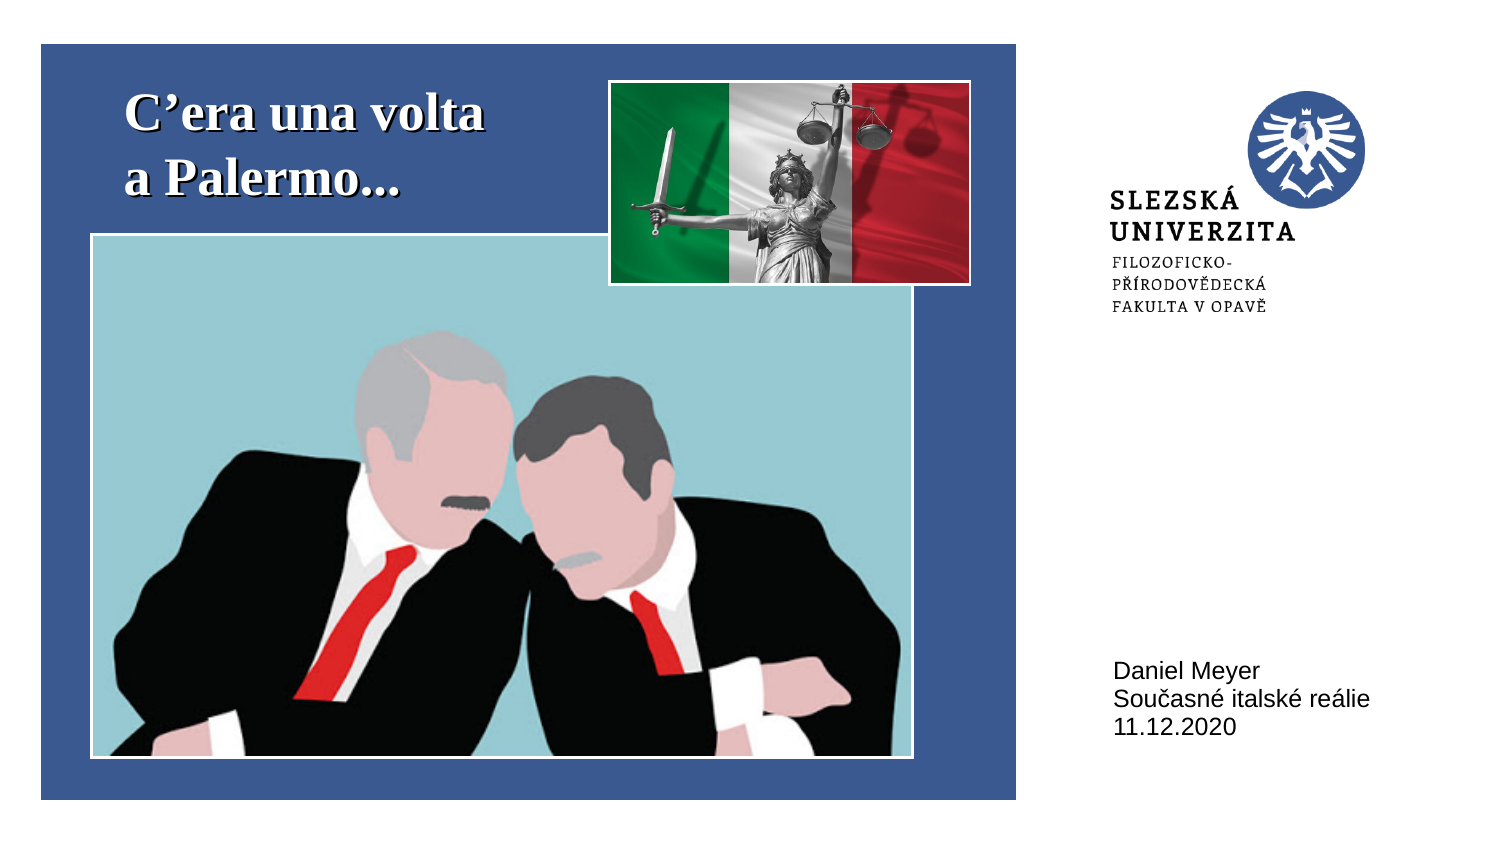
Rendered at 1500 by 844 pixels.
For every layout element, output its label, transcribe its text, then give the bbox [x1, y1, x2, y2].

text_box Daniel Meyer Současné italské reálie 11.12.2020 [1098, 649, 1418, 752]
picture [92, 236, 912, 756]
picture [611, 82, 969, 284]
title Cʼera una volta a Palermo... [108, 68, 959, 233]
picture [1110, 91, 1365, 312]
text_box [41, 44, 1016, 800]
